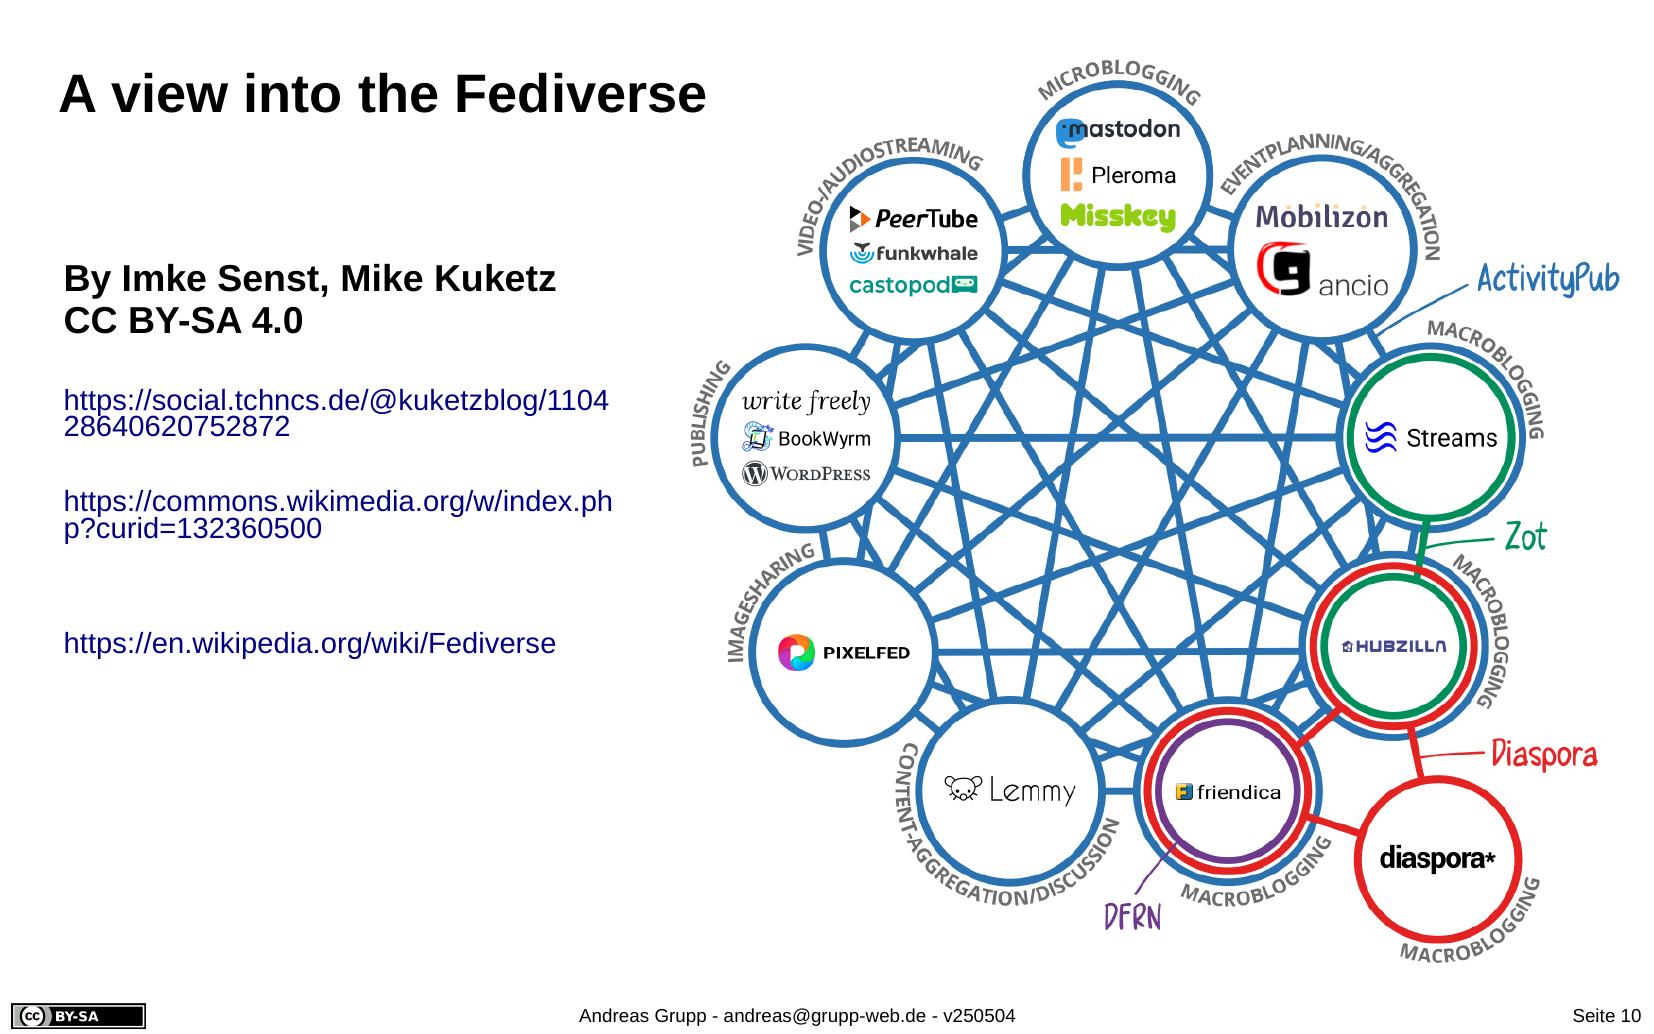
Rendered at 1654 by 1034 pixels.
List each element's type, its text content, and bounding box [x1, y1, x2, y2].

picture [11, 1003, 146, 1029]
title A view into the Fediverse [59, 24, 768, 165]
text_box By Imke Senst, Mike Kuketz CC BY-SA 4.0 https://social.tchncs.de/@kuketzblog/110428640620752872 https://commons.wikimedia.org/w/index.php?curid=132360500 https://en.wikipedia.org/wiki/Fediverse [48, 250, 640, 664]
picture [673, 11, 1648, 987]
